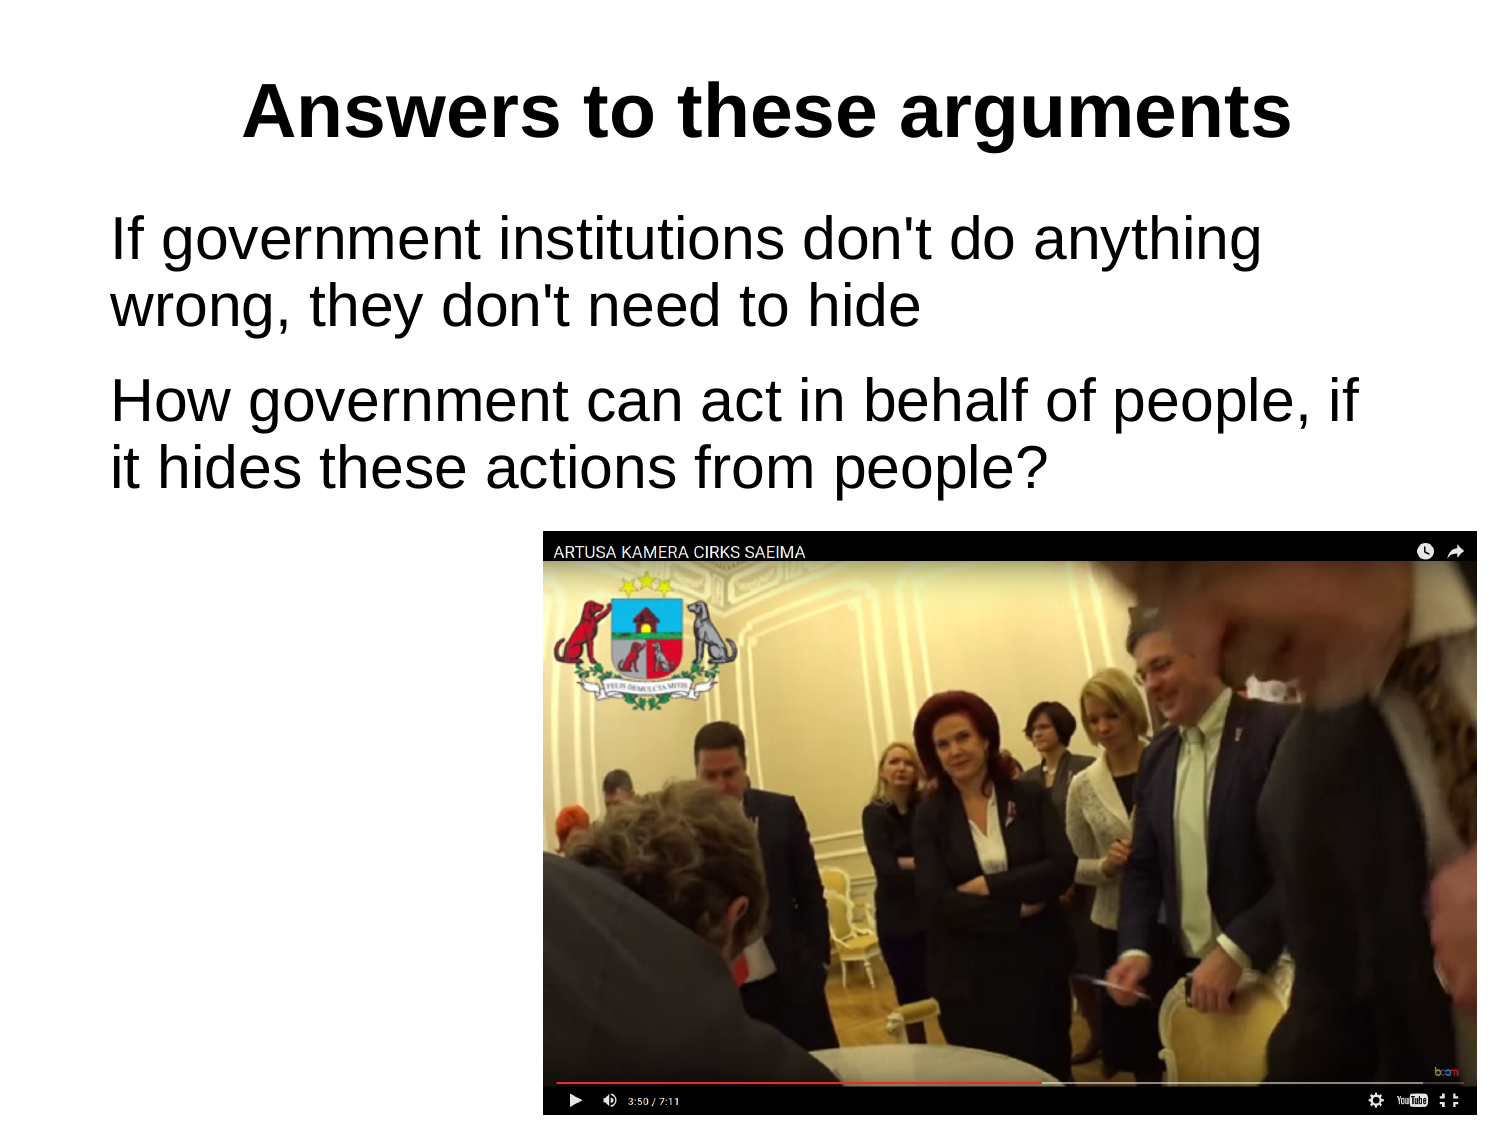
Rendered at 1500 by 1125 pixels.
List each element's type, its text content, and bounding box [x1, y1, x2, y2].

title Answers to these arguments [75, 44, 1425, 177]
list If government institutions don't do anything wrong, they don't need to hide How government can act in behalf of people, if it hides these actions from people? [75, 204, 1395, 1075]
picture [543, 531, 1477, 1115]
